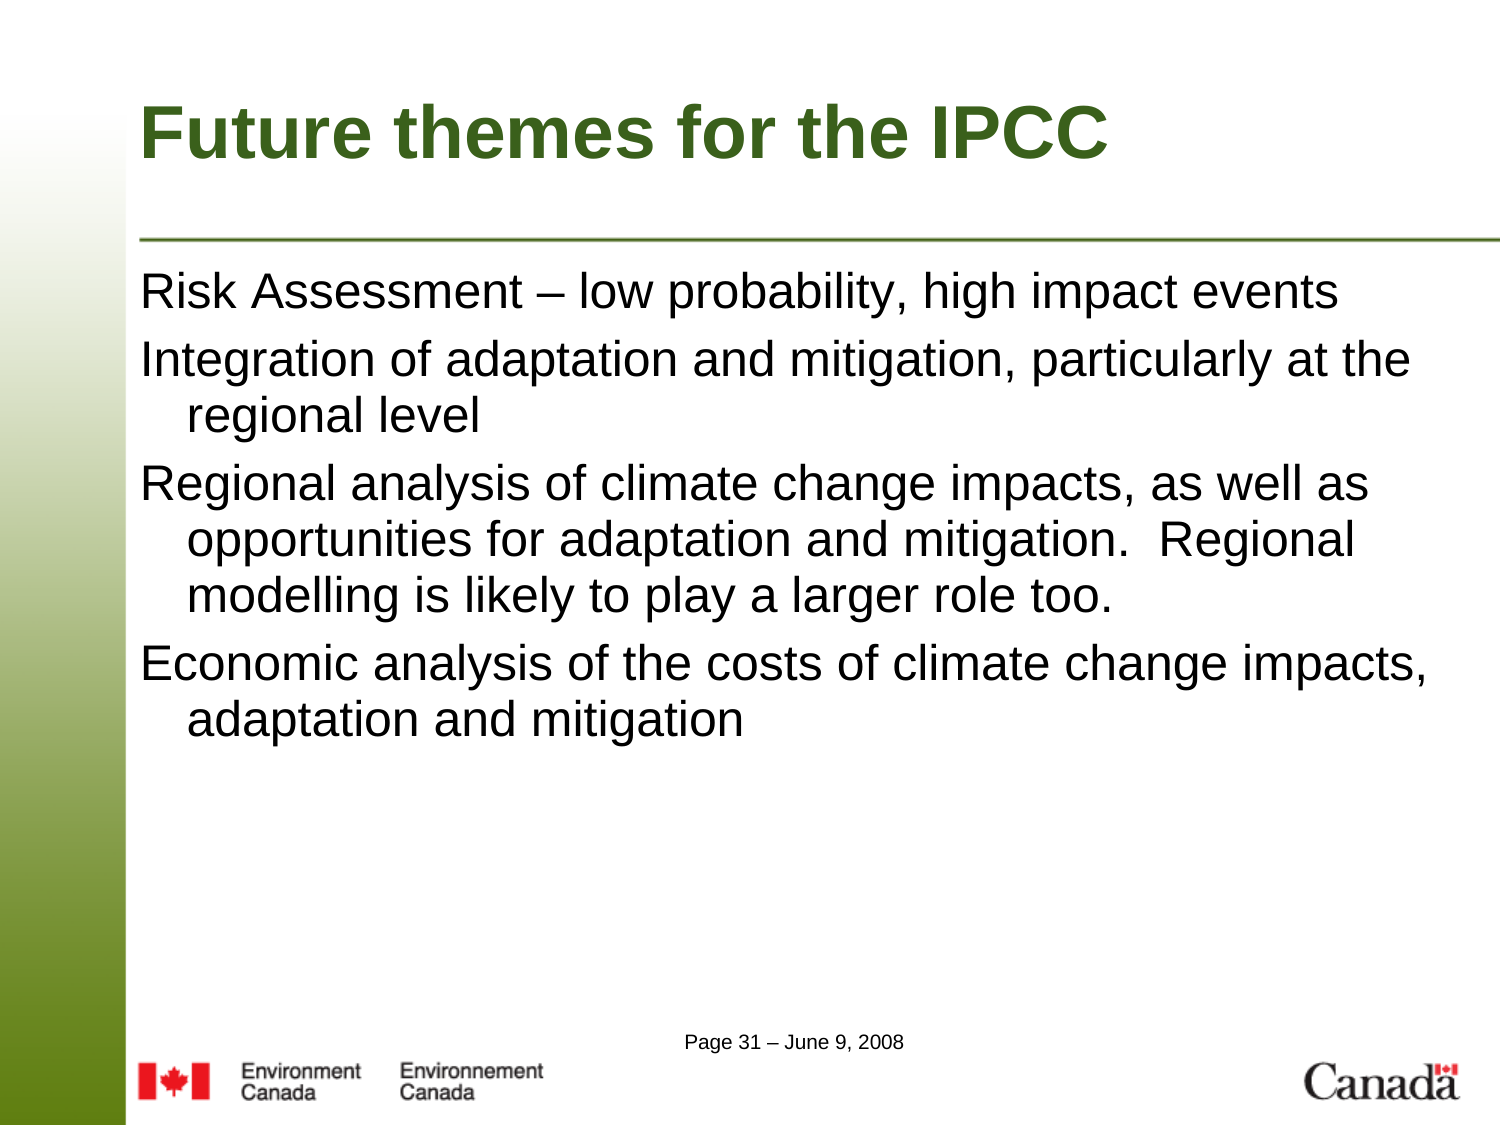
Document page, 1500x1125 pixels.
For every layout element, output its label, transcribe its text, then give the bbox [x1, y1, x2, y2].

picture [0, 0, 1500, 1125]
title Future themes for the IPCC [125, 45, 1463, 221]
list Risk Assessment – low probability, high impact events Integration of adaptation and mitigation, particularly at the regional level Regional analysis of climate change impacts, as well as opportunities for adaptation and mitigation. Regional modelling is likely to play a larger role too. Economic analysis of the costs of climate change impacts, adaptation and mitigation [125, 255, 1463, 1024]
